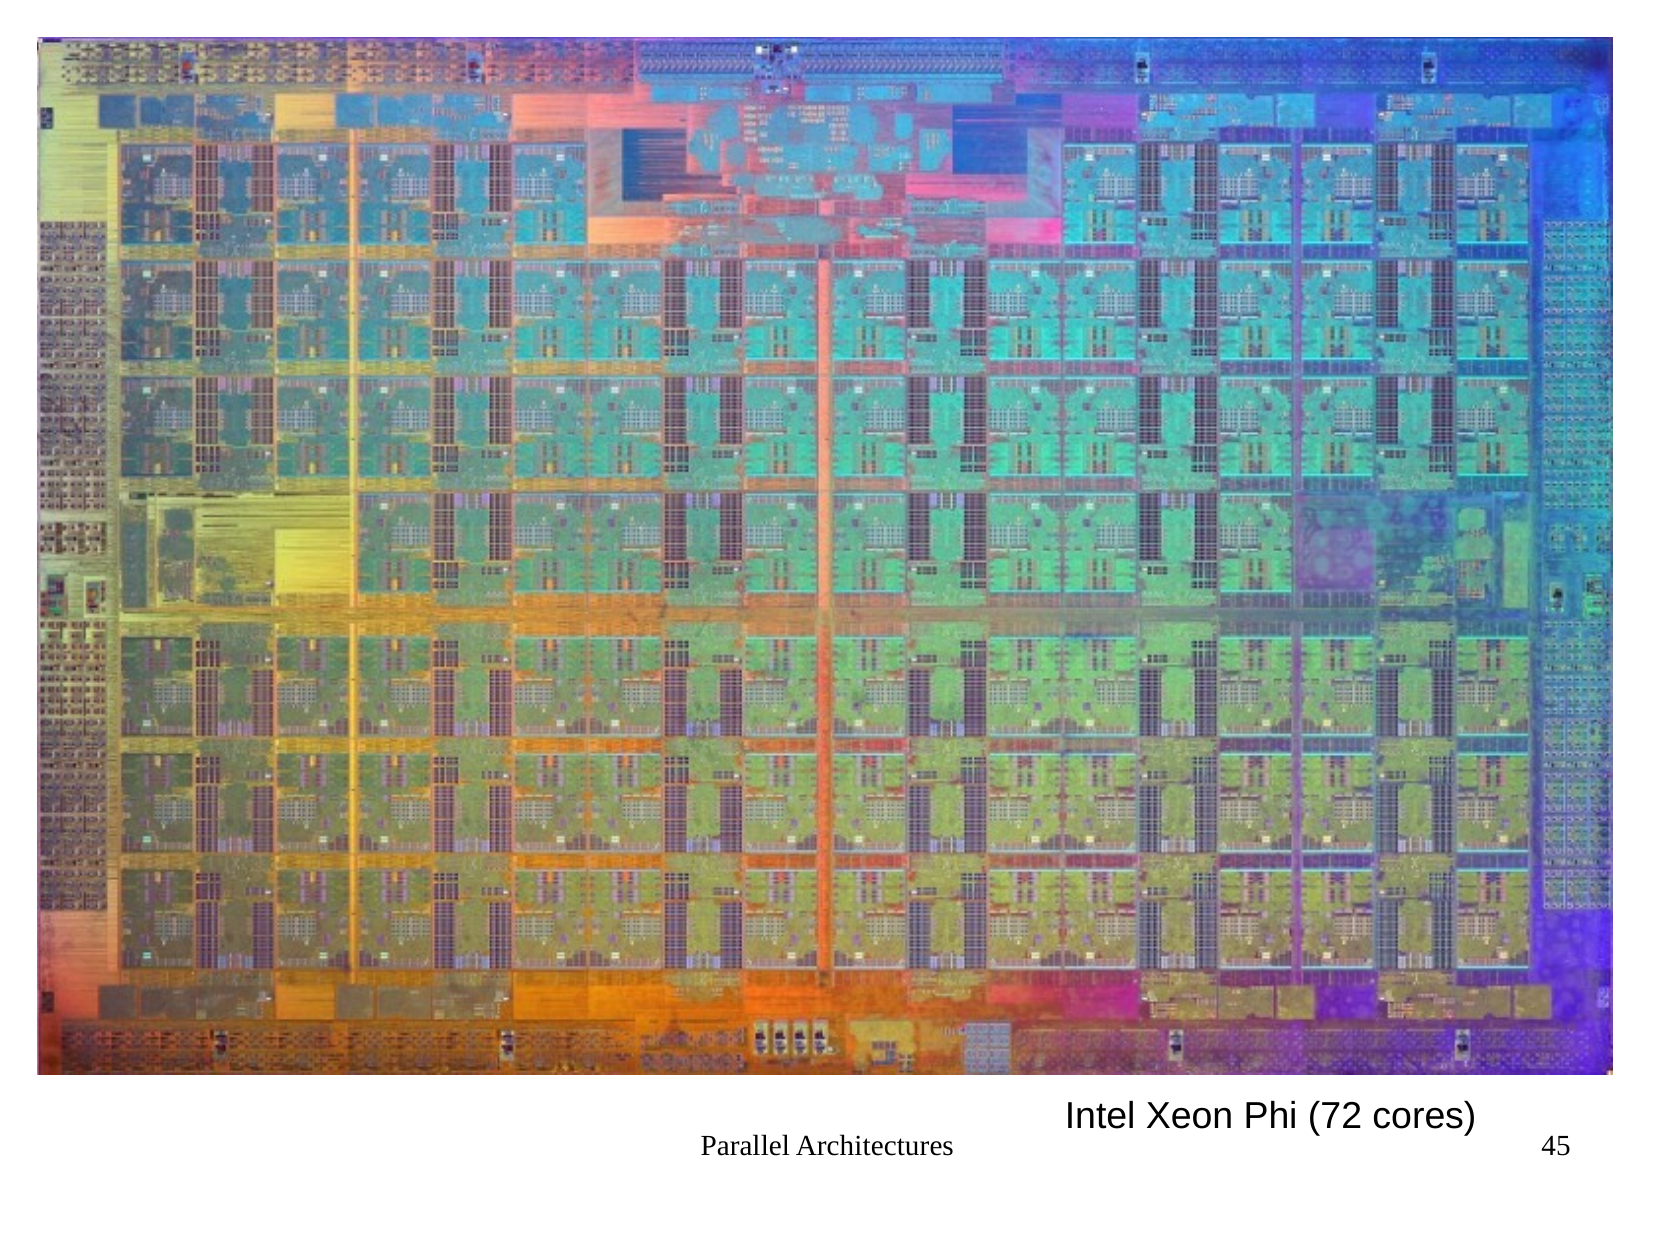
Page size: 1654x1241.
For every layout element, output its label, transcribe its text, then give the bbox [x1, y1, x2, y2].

text_box Intel Xeon Phi (72 cores) [1050, 1087, 1501, 1145]
picture [37, 37, 1613, 1076]
